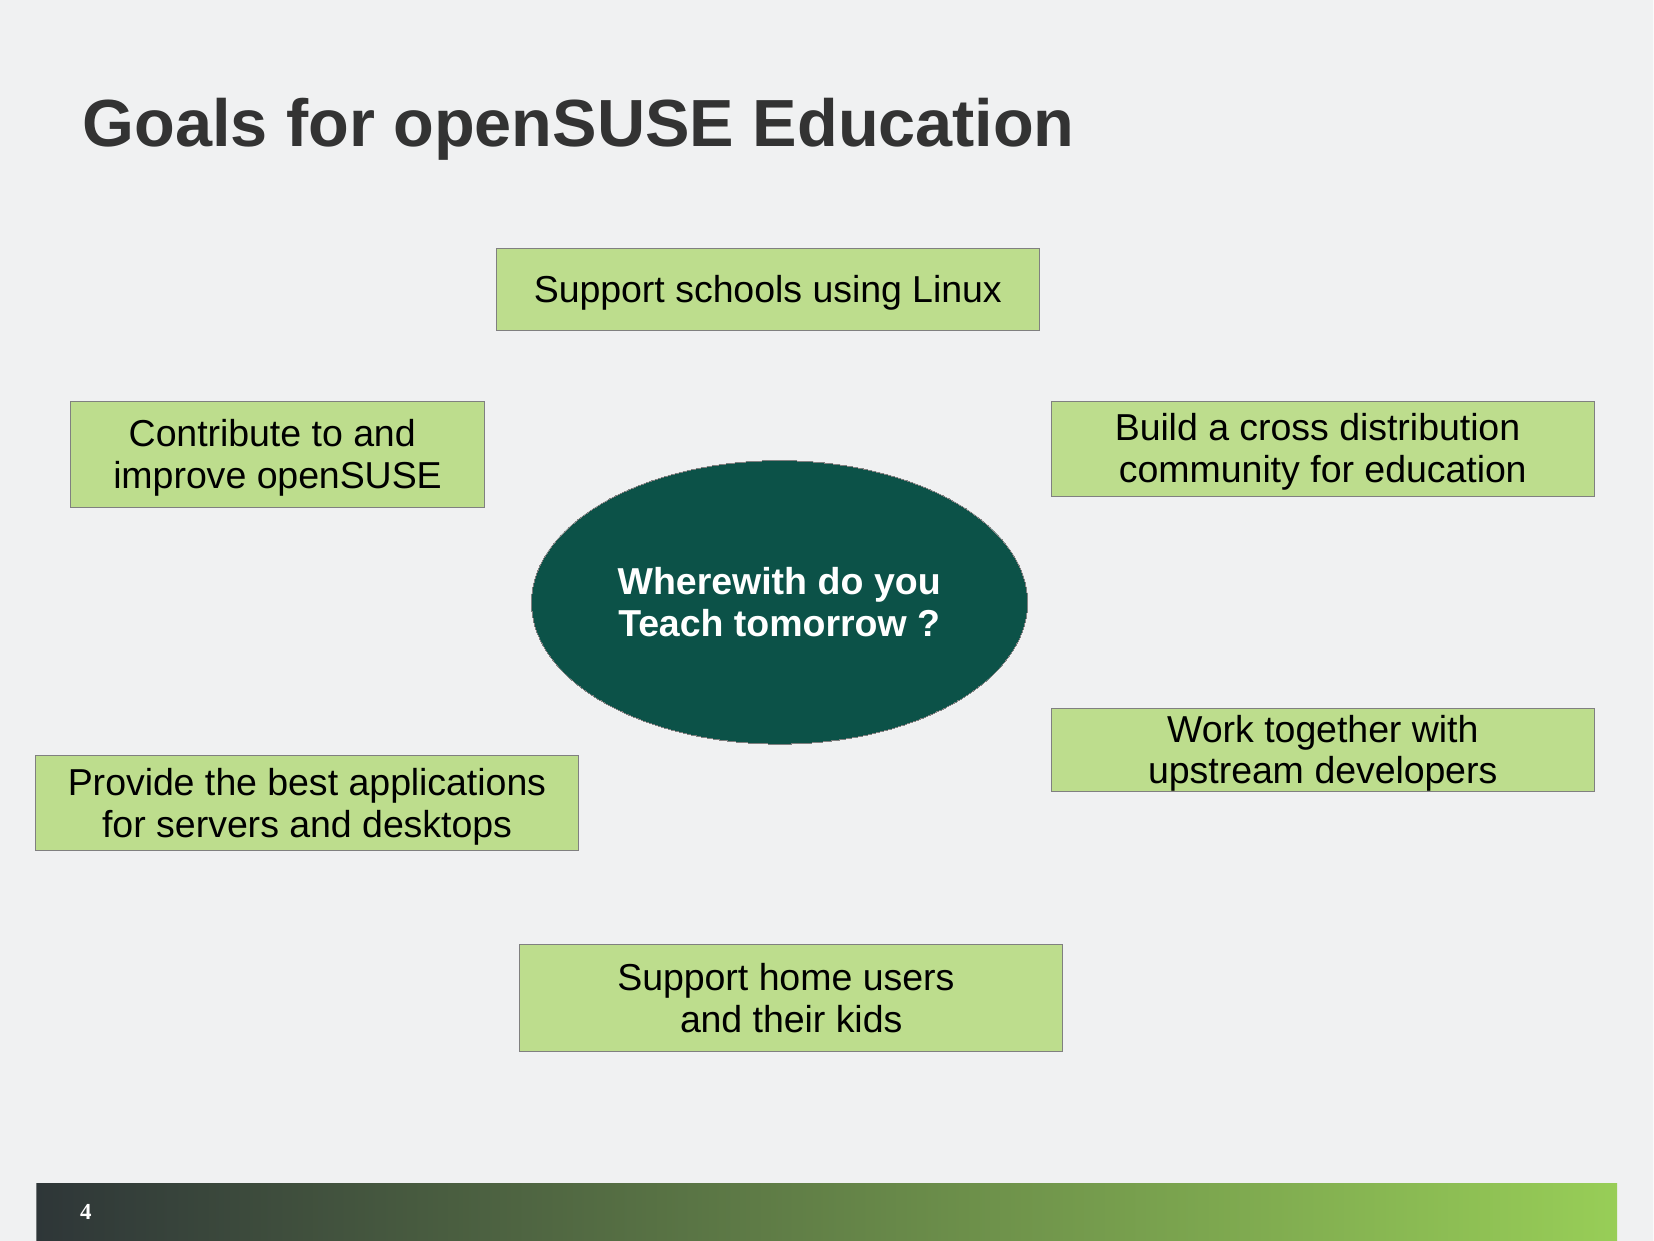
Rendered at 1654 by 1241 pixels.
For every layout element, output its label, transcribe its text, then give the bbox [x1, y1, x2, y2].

text_box Support schools using Linux [496, 248, 1040, 331]
text_box Wherewith do you Teach tomorrow ? [531, 460, 1028, 745]
text_box Contribute to and improve openSUSE [70, 401, 485, 508]
text_box Work together with upstream developers [1051, 708, 1595, 792]
text_box Support home users and their kids [519, 944, 1063, 1052]
text_box Build a cross distribution community for education [1051, 401, 1595, 497]
picture [0, 0, 1654, 1241]
title Goals for openSUSE Education [82, 49, 1571, 198]
text_box Provide the best applications for servers and desktops [35, 755, 579, 851]
